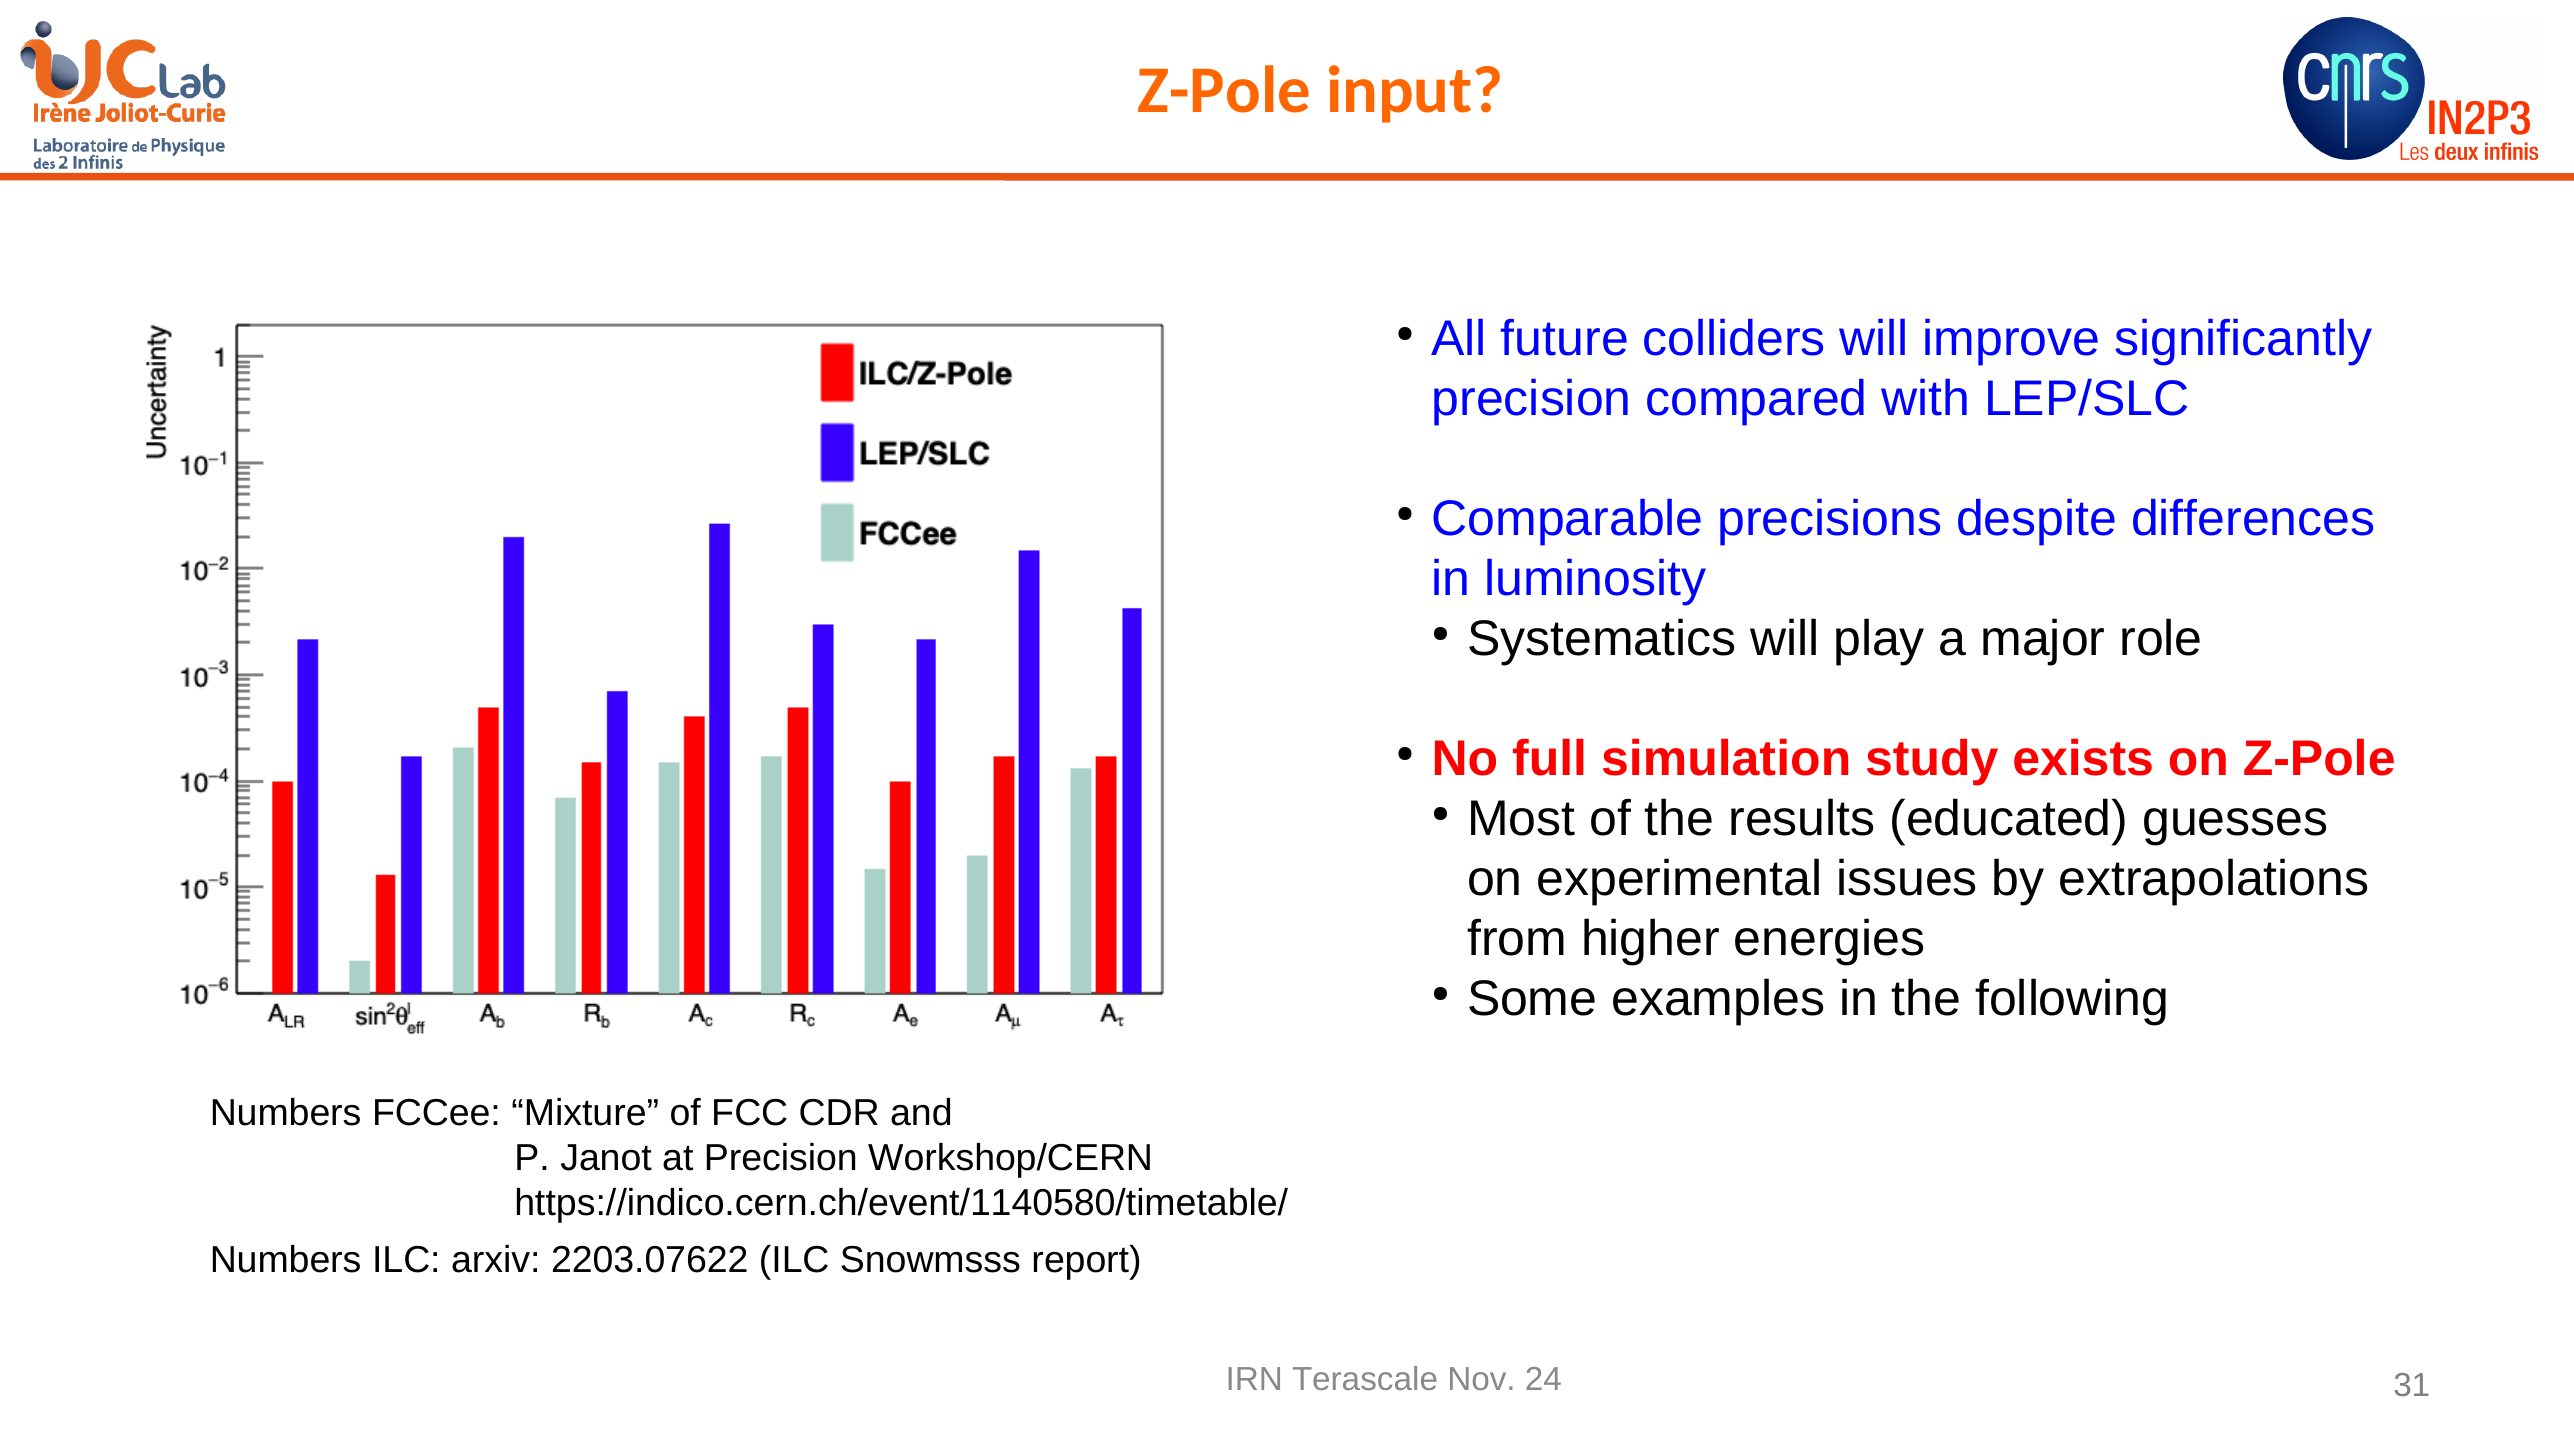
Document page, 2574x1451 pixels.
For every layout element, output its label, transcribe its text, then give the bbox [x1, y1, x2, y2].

text_box All future colliders will improve significantly precision compared with LEP/SLC Comparable precisions despite differences in luminosity Systematics will play a major role No full simulation study exists on Z-Pole Most of the results (educated) guesses on experimental issues by extrapolations from higher energies Some examples in the following [1381, 297, 2483, 1153]
text_box Numbers FCCee: “Mixture” of FCC CDR and P. Janot at Precision Workshop/CERN https://indico.cern.ch/event/1140580/timetable/ Numbers ILC: arxiv: 2203.07622 (ILC Snowmsss report) [195, 1080, 1396, 1290]
picture [2415, 17, 2538, 160]
picture [111, 235, 1293, 1087]
title Z-Pole input? [226, 9, 2415, 162]
picture [4, 6, 241, 184]
